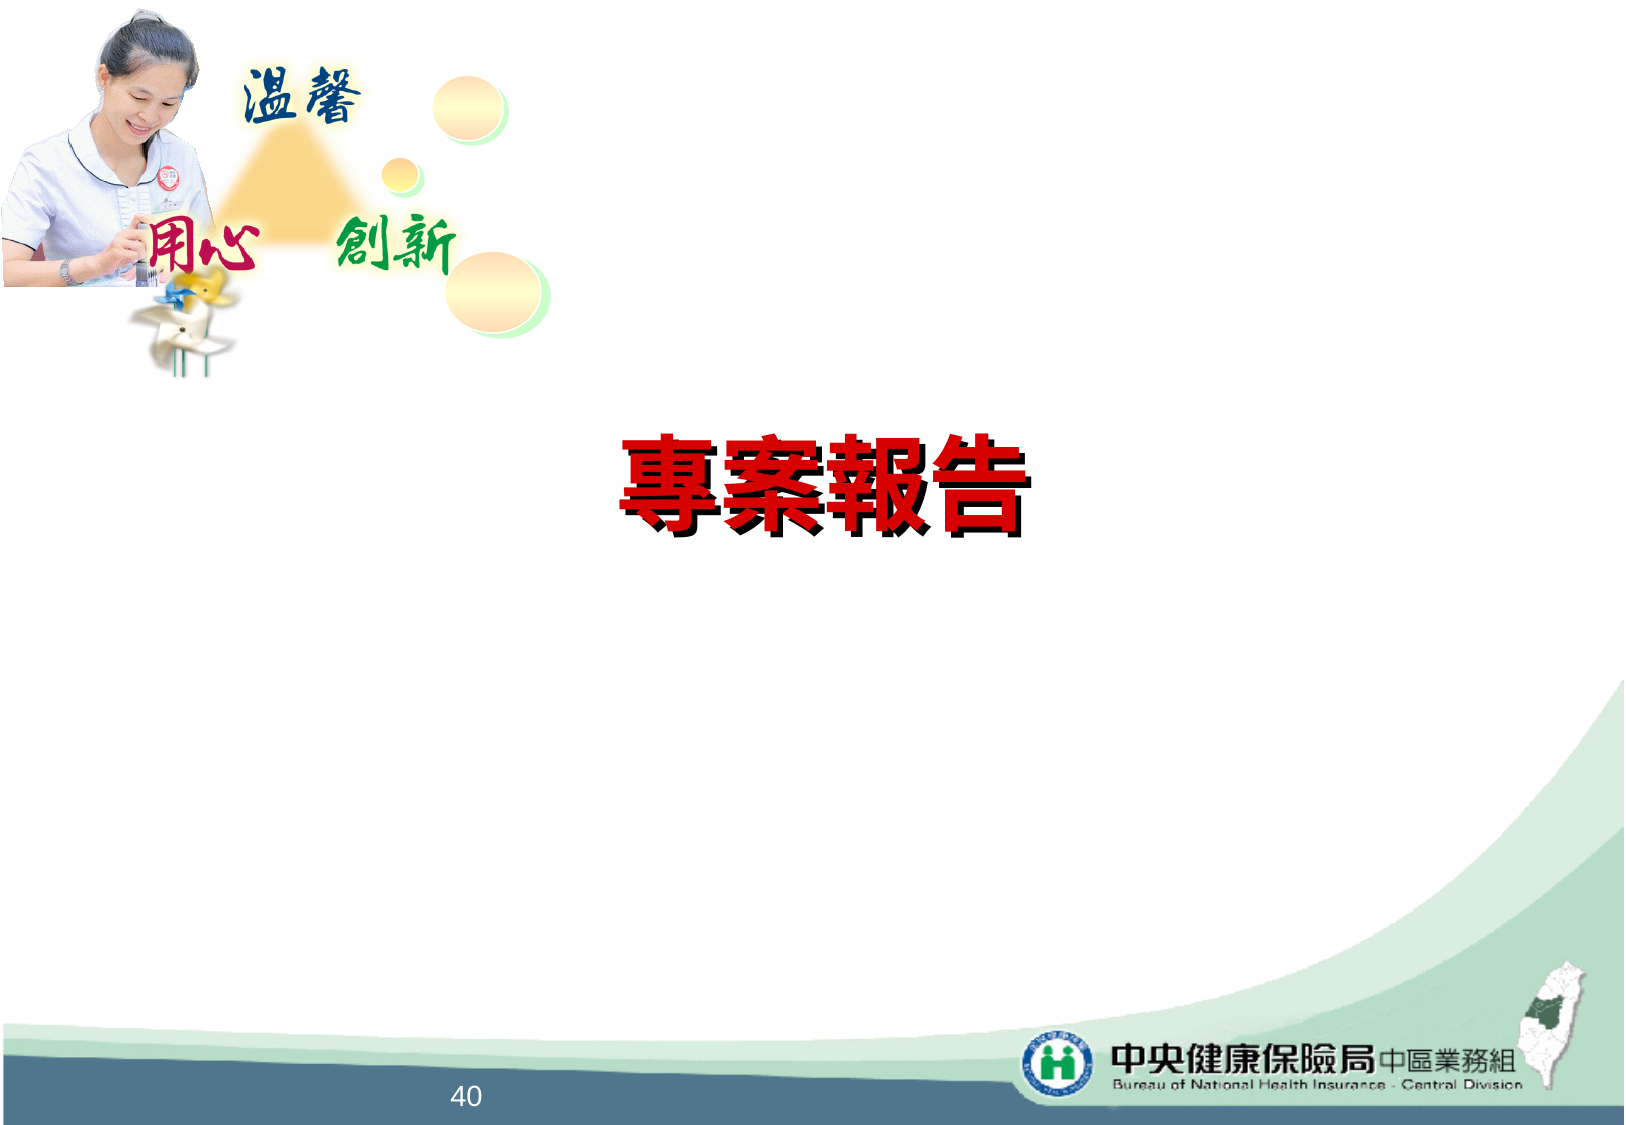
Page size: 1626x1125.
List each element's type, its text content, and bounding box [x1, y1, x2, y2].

title 專案報告 [132, 316, 1515, 645]
text_box [435, 1065, 815, 1125]
